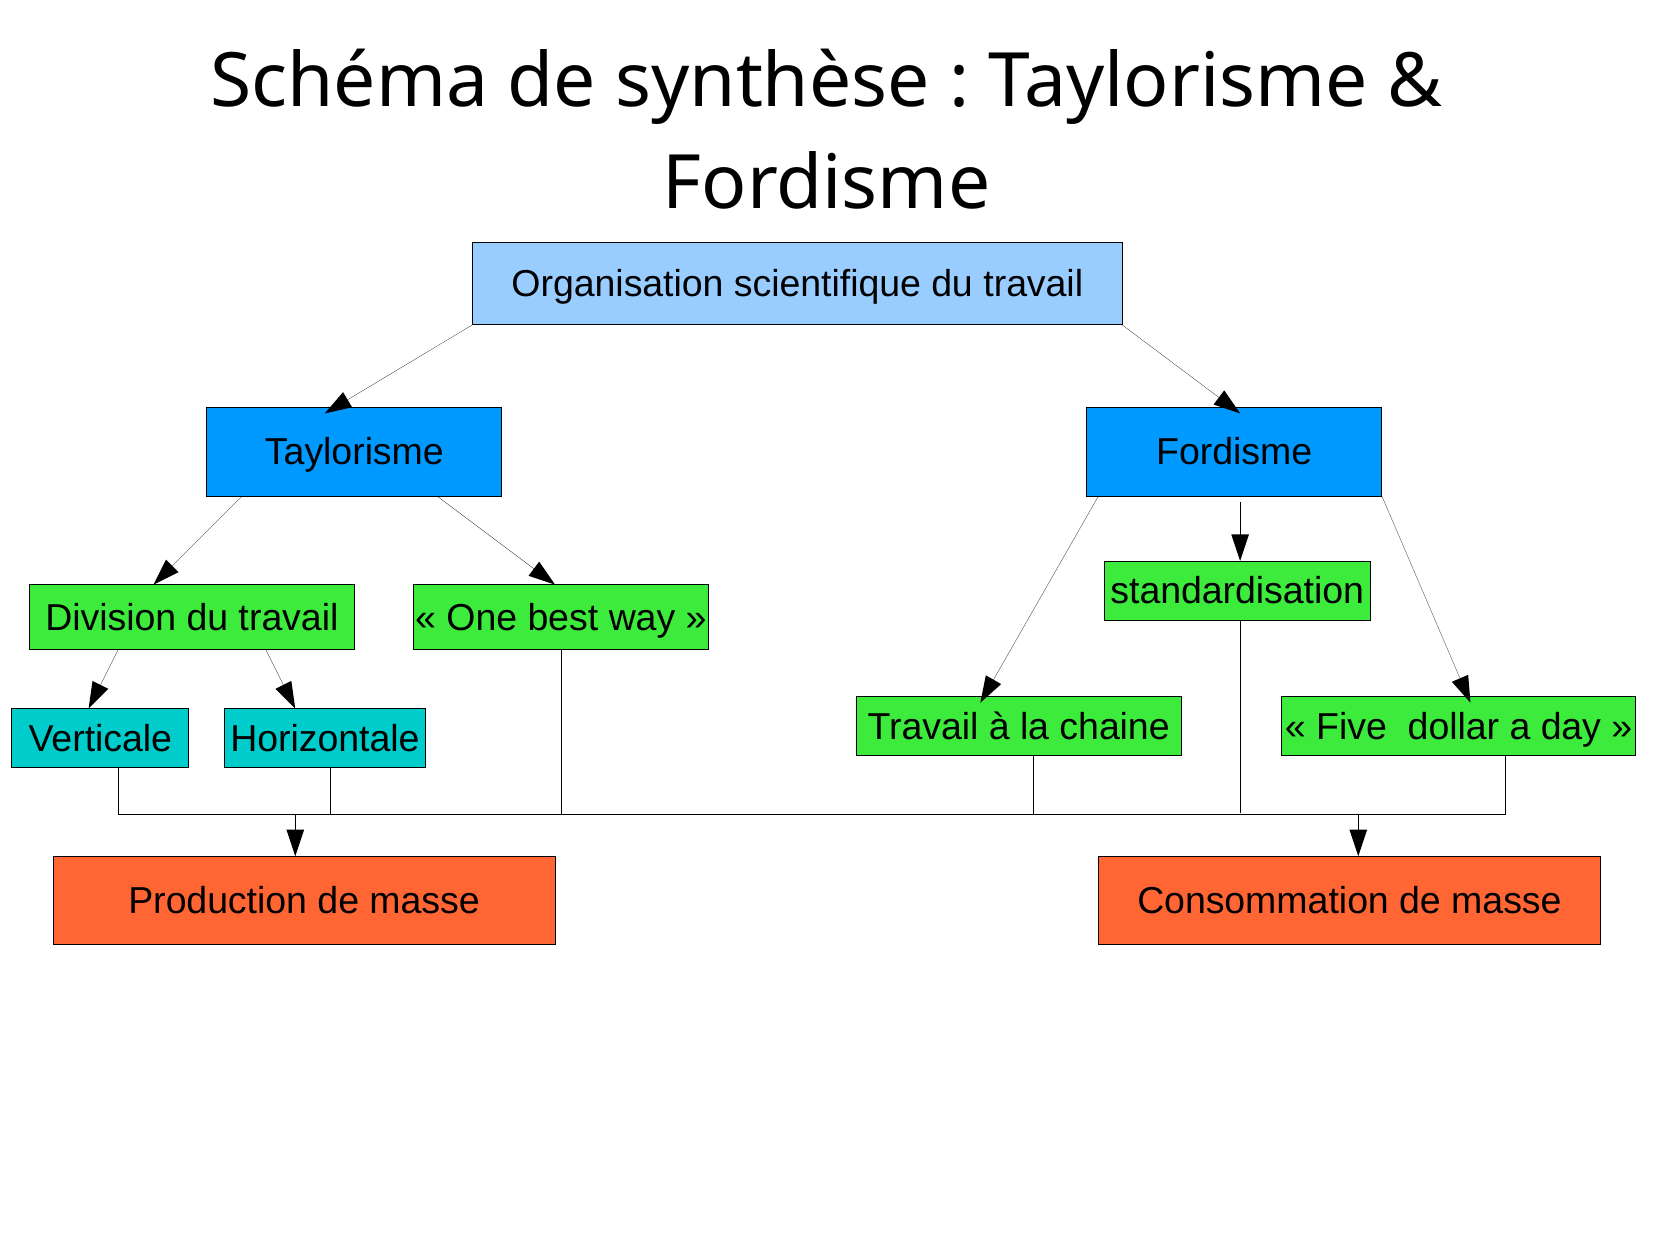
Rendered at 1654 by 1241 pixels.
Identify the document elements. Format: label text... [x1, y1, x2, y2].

title Schéma de synthèse : Taylorisme & Fordisme [82, 49, 1571, 207]
text_box Travail à la chaine [856, 696, 1182, 756]
text_box « One best way » [413, 584, 709, 650]
text_box Verticale [11, 708, 189, 768]
text_box « Five dollar a day » [1281, 696, 1636, 756]
text_box Production de masse [53, 856, 556, 945]
text_box Division du travail [29, 584, 355, 650]
text_box Horizontale [224, 708, 426, 768]
text_box Organisation scientifique du travail [472, 242, 1123, 325]
text_box Fordisme [1086, 407, 1382, 497]
text_box Consommation de masse [1098, 856, 1601, 945]
text_box standardisation [1104, 561, 1371, 621]
text_box Taylorisme [206, 407, 502, 497]
